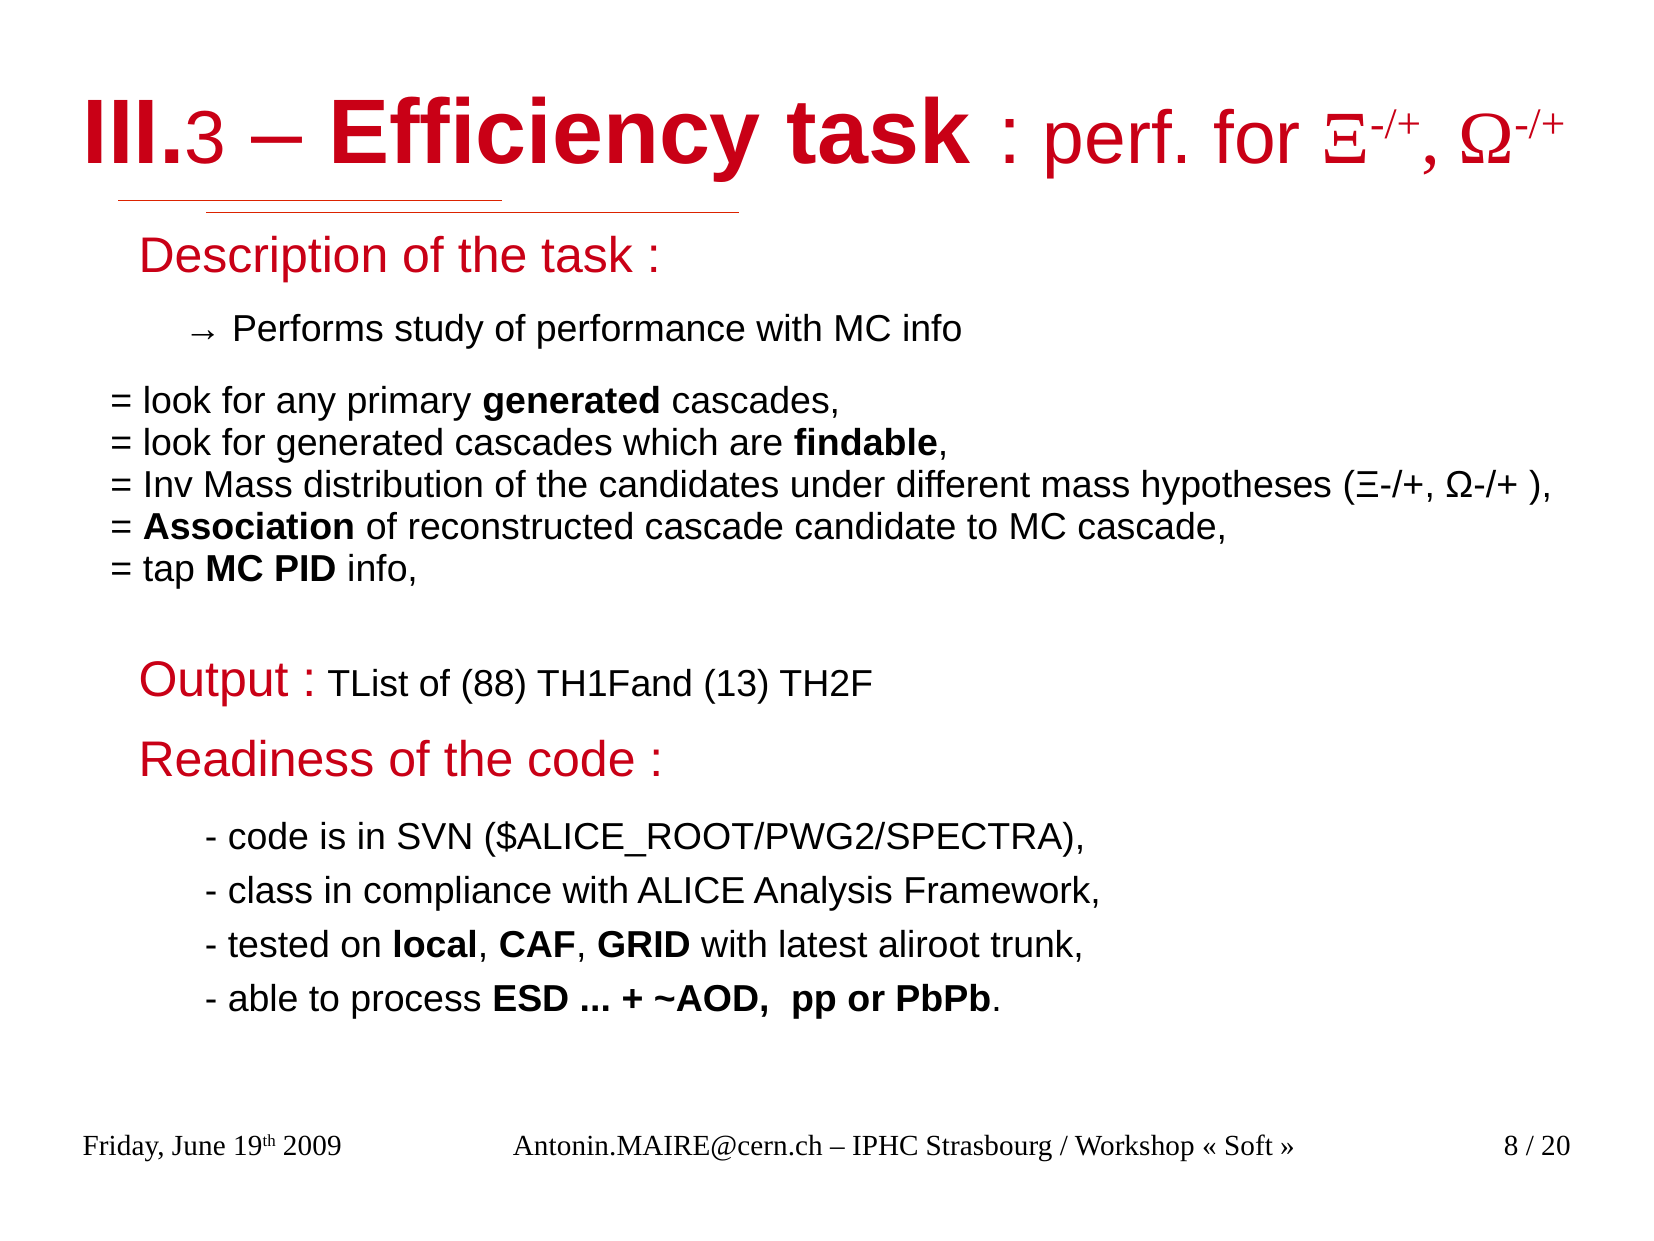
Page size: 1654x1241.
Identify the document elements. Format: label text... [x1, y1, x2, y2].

text_box Description of the task : → Performs study of performance with MC info = look for any primary generated cascades, = look for generated cascades which are findable, = Inv Mass distribution of the candidates under different mass hypotheses (Ξ-/+, Ω-/+ ), = Association of reconstructed cascade candidate to MC cascade, = tap MC PID info, Output : TList of (88) TH1Fand (13) TH2F Readiness of the code : - code is in SVN ($ALICE_ROOT/PWG2/SPECTRA), - class in compliance with ALICE Analysis Framework, - tested on local, CAF, GRID with latest aliroot trunk, - able to process ESD ... + ~AOD, pp or PbPb. [95, 224, 1568, 1077]
title III.3 – Efficiency task : perf. for Ξ-/+, Ω-/+ [82, 49, 1625, 207]
